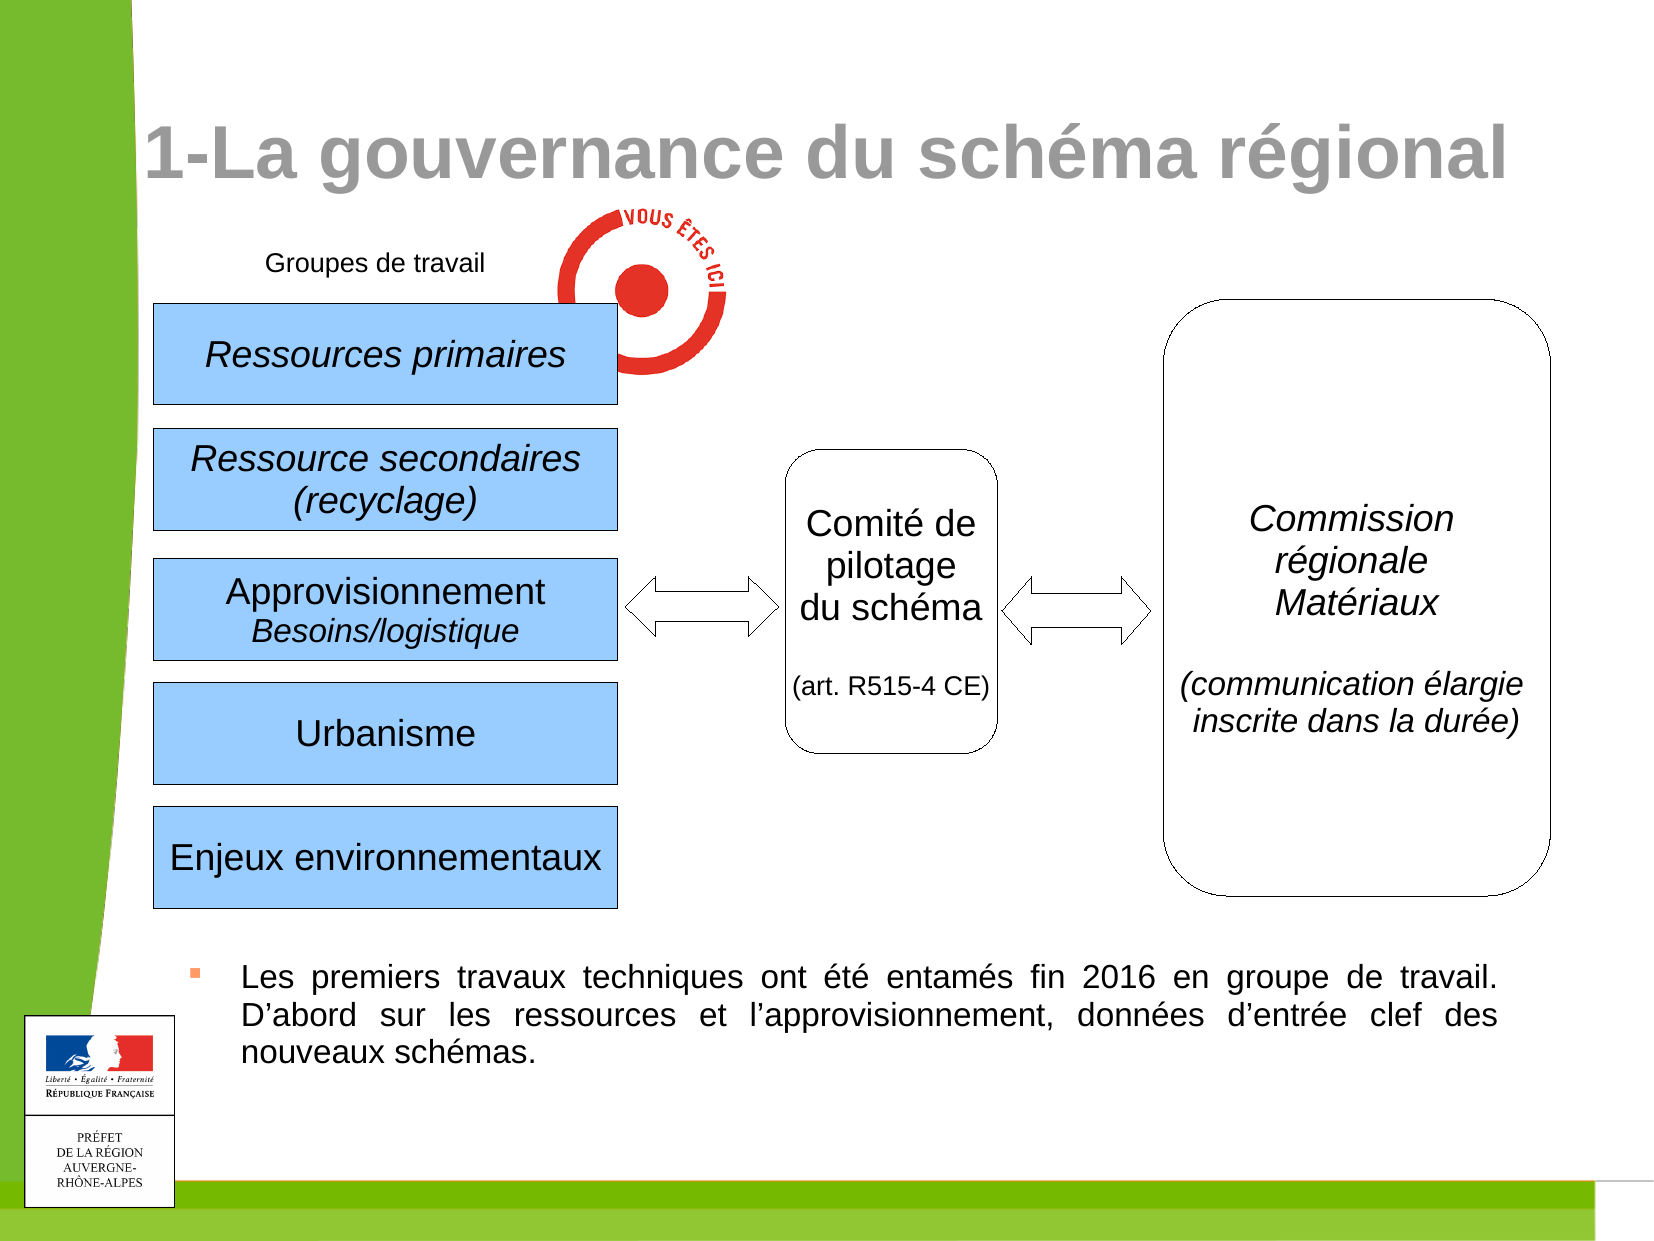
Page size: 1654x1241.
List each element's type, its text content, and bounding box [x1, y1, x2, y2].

text_box Enjeux environnementaux [153, 806, 618, 909]
text_box Approvisionnement Besoins/logistique [153, 558, 618, 661]
title 1-La gouvernance du schéma régional [82, 49, 1571, 257]
text_box [625, 576, 779, 637]
text_box Ressources primaires [153, 303, 618, 405]
text_box Ressource secondaires (recyclage) [153, 428, 618, 531]
text_box Commission régionale Matériaux (communication élargie inscrite dans la durée) [1163, 299, 1551, 897]
text_box Groupes de travail [212, 240, 538, 286]
picture [0, 0, 1654, 1241]
text_box [1001, 576, 1151, 645]
list Les premiers travaux techniques ont été entamés fin 2016 en groupe de travail. D’abord sur les ressources et l’approvisionnement, données d’entrée clef des nouveaux schémas. [169, 958, 1501, 1157]
text_box Urbanisme [153, 682, 618, 785]
text_box Comité de pilotage du schéma (art. R515-4 CE) [785, 449, 998, 754]
